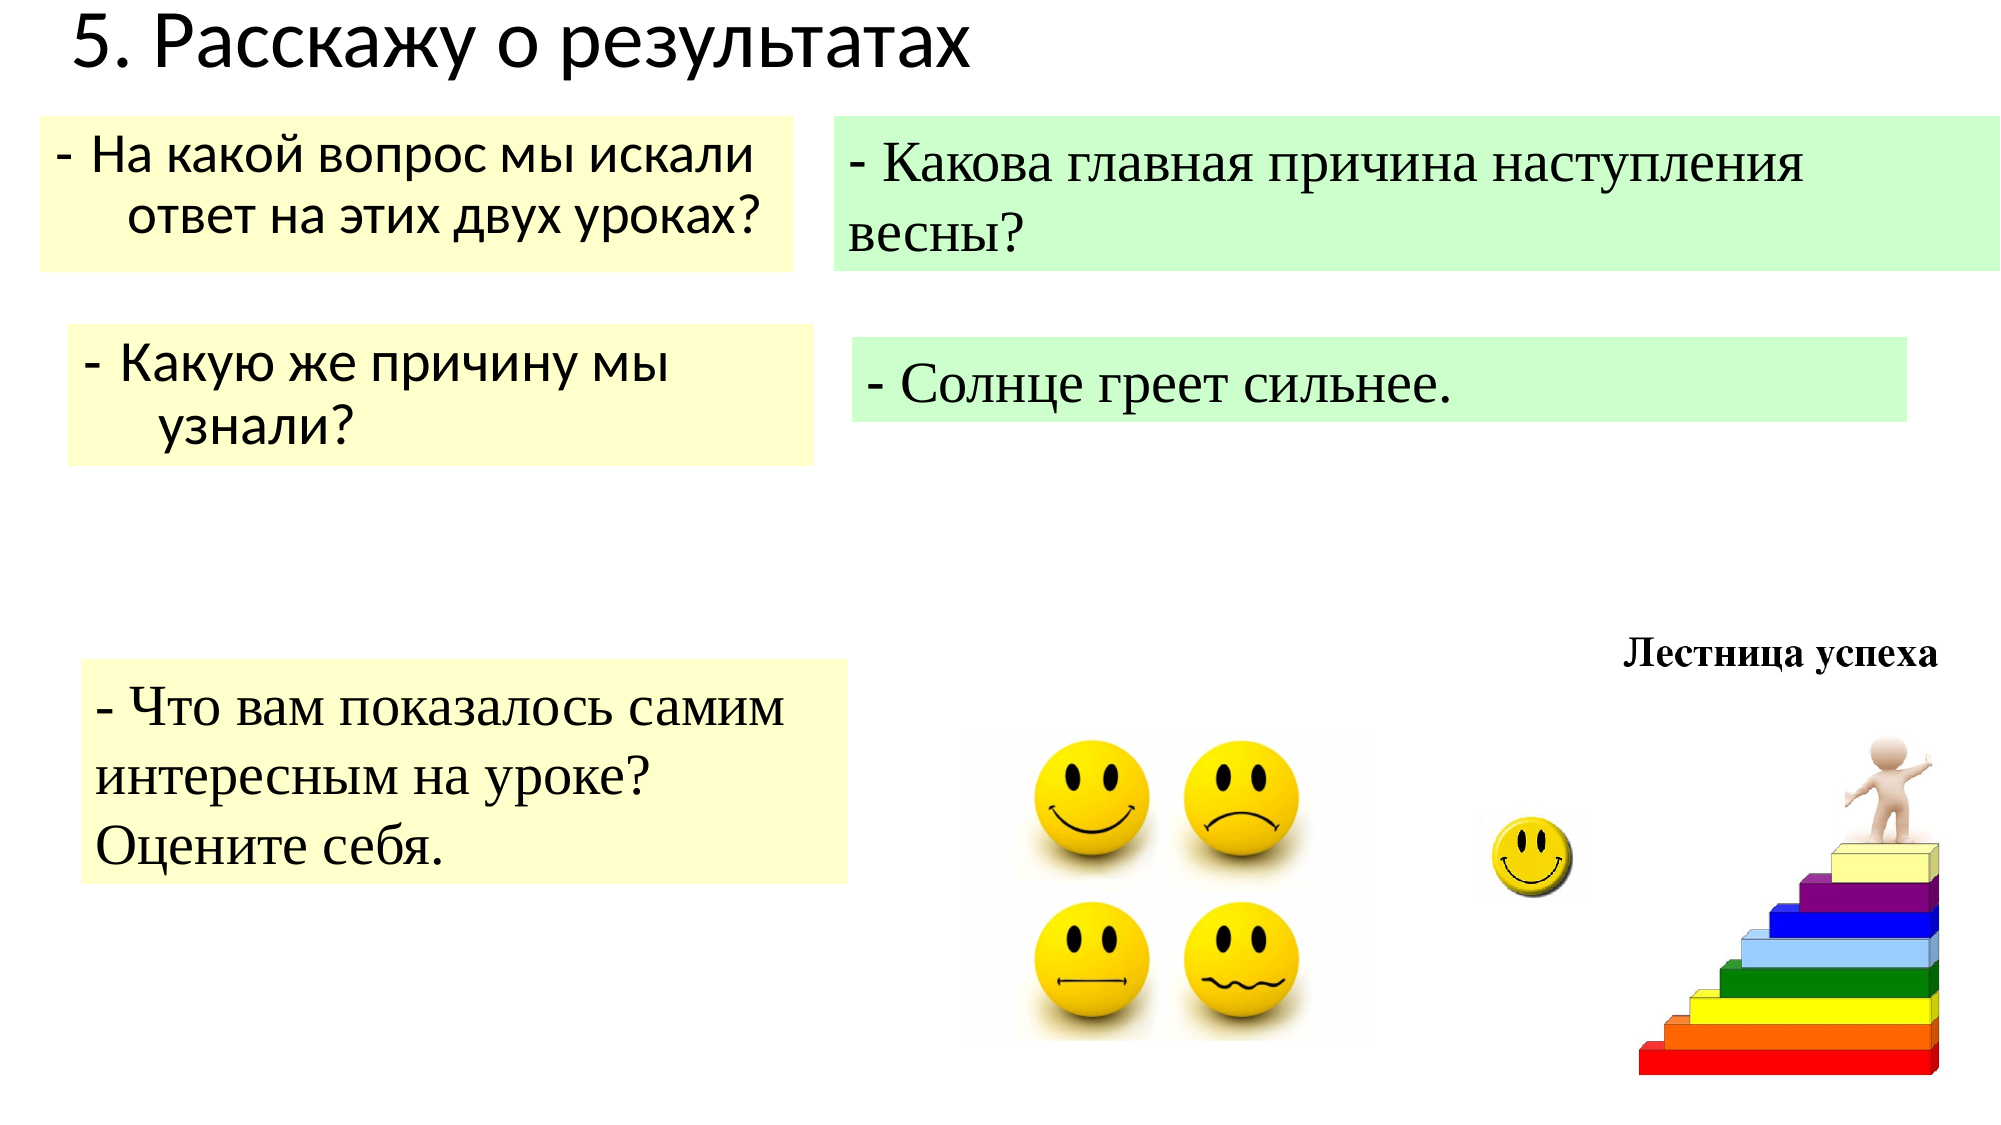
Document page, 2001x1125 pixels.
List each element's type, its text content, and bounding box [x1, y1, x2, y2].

picture [1438, 600, 2000, 1114]
text_box - Что вам показалось самим интересным на уроке? Оцените себя. [81, 659, 848, 884]
text_box Солнце греет сильнее. [852, 337, 1907, 422]
title 5. Расскажу о результатах [55, 0, 1781, 100]
text_box Какова главная причина наступления весны? [834, 116, 2000, 271]
text_box На какой вопрос мы искали ответ на этих двух уроках? [40, 115, 794, 273]
text_box Какую же причину мы узнали? [68, 324, 814, 466]
picture [961, 732, 1373, 1041]
